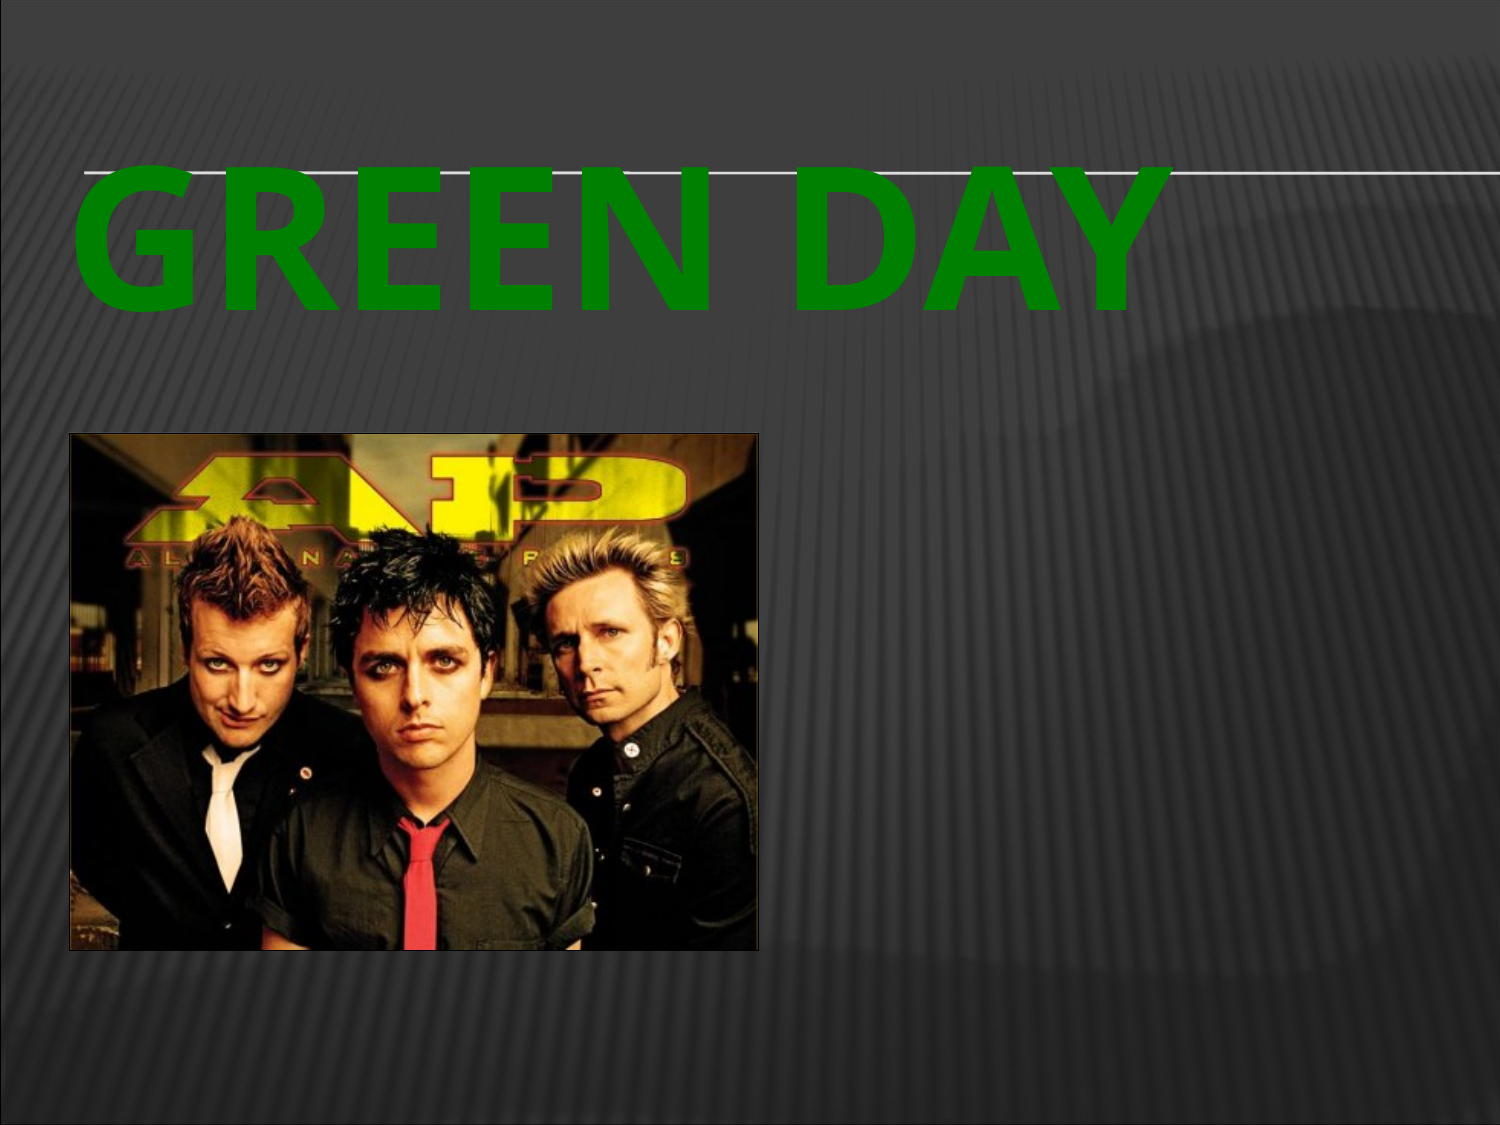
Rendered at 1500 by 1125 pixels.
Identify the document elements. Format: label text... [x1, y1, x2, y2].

title Green day [49, 75, 1475, 387]
picture [0, 0, 1500, 1125]
